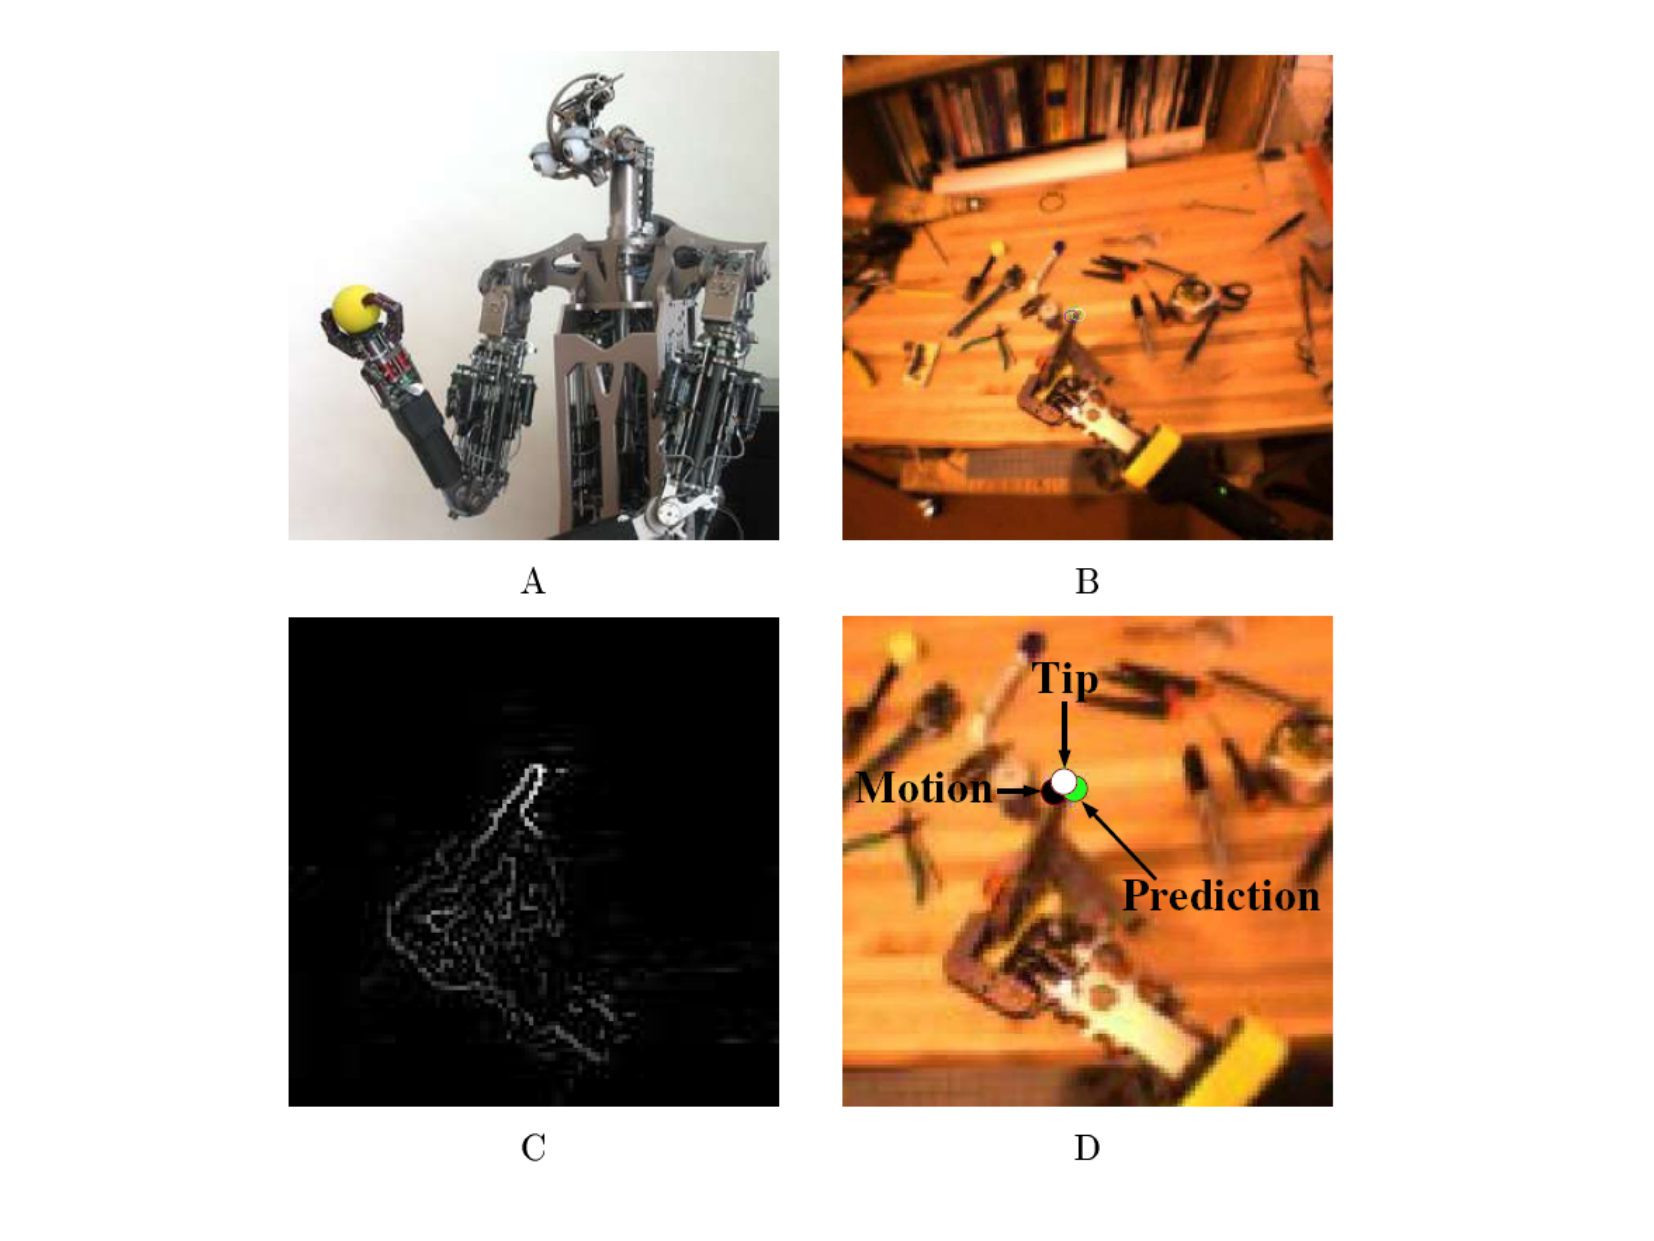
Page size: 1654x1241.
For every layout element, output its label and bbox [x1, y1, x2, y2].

picture [286, 51, 1336, 1185]
